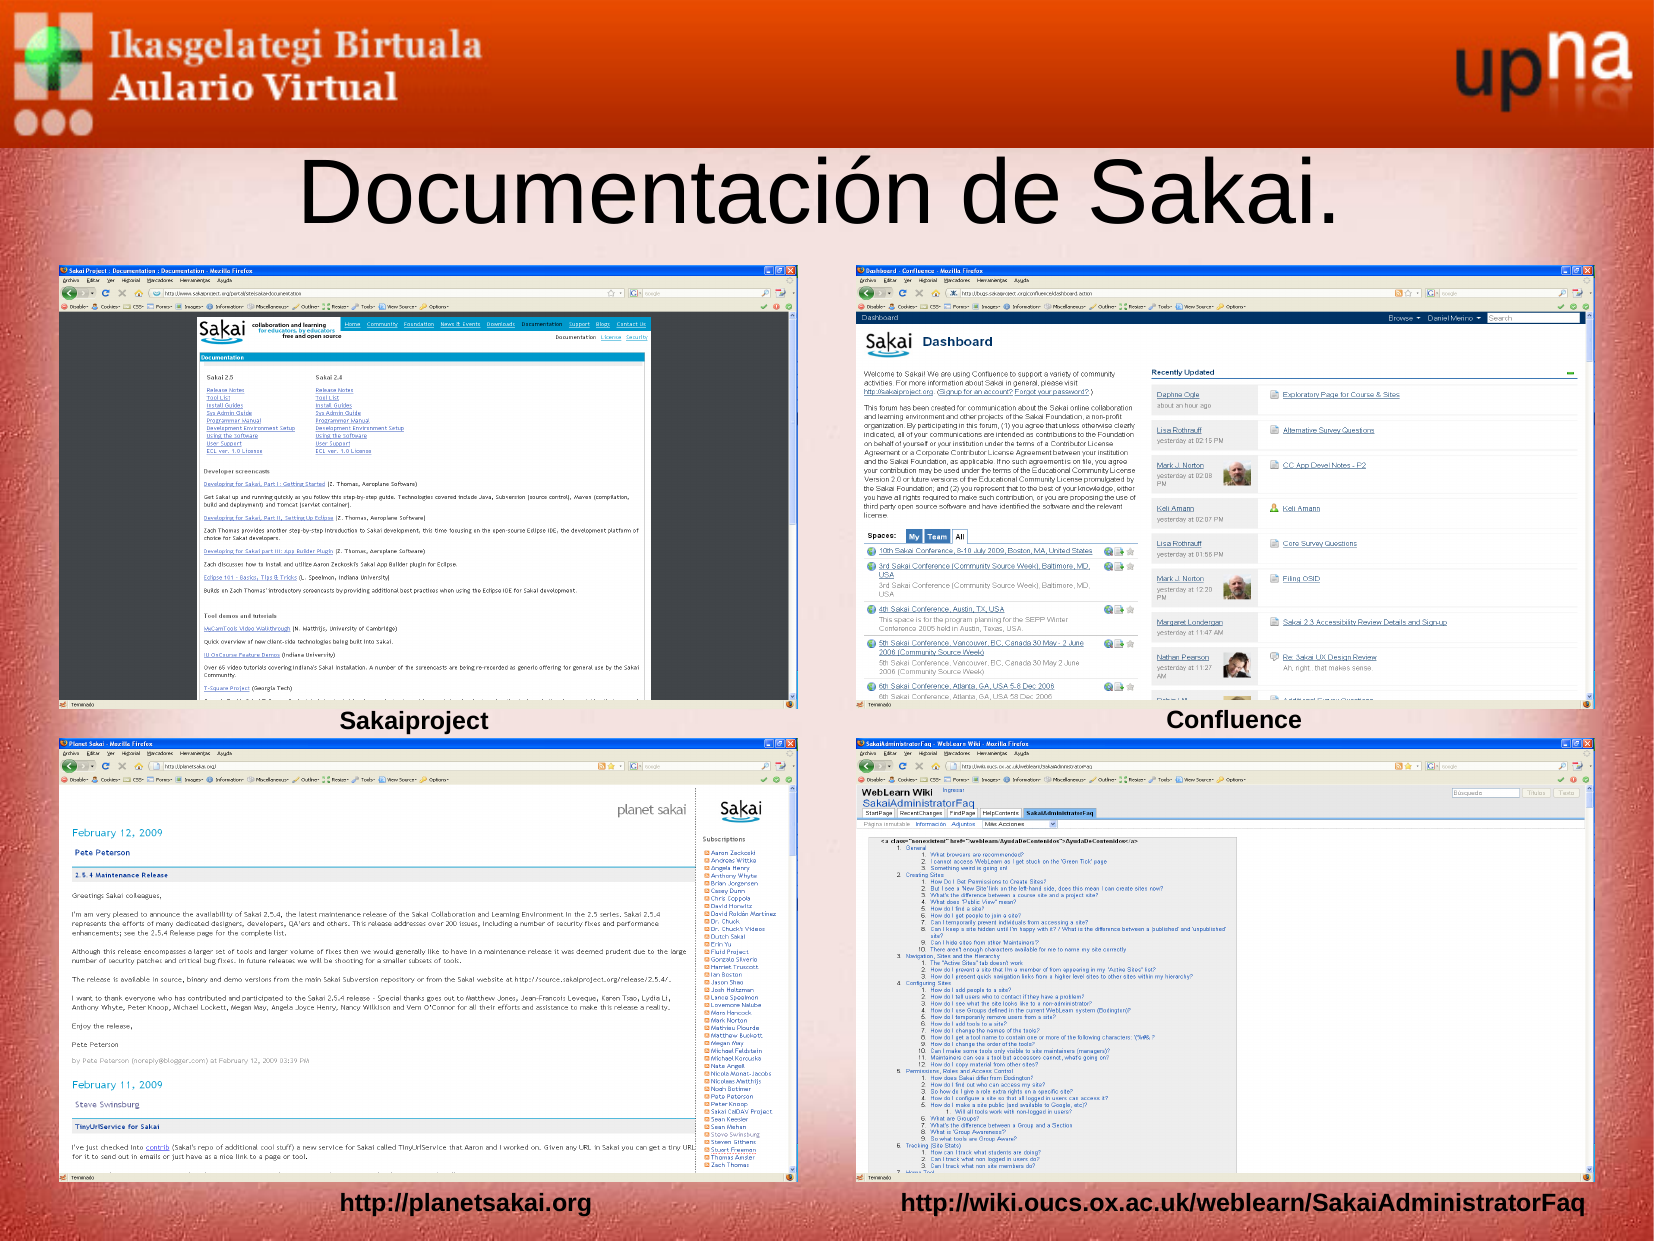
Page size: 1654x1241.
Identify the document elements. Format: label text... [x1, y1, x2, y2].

text_box Confluence [1151, 697, 1318, 738]
text_box http://planetsakai.org [324, 1181, 608, 1225]
text_box Sakaiproject [324, 699, 504, 738]
title Documentación de Sakai. [76, 117, 1565, 266]
picture [0, 0, 1654, 1241]
text_box http://wiki.oucs.ox.ac.uk/weblearn/SakaiAdministratorFaq [885, 1181, 1603, 1225]
